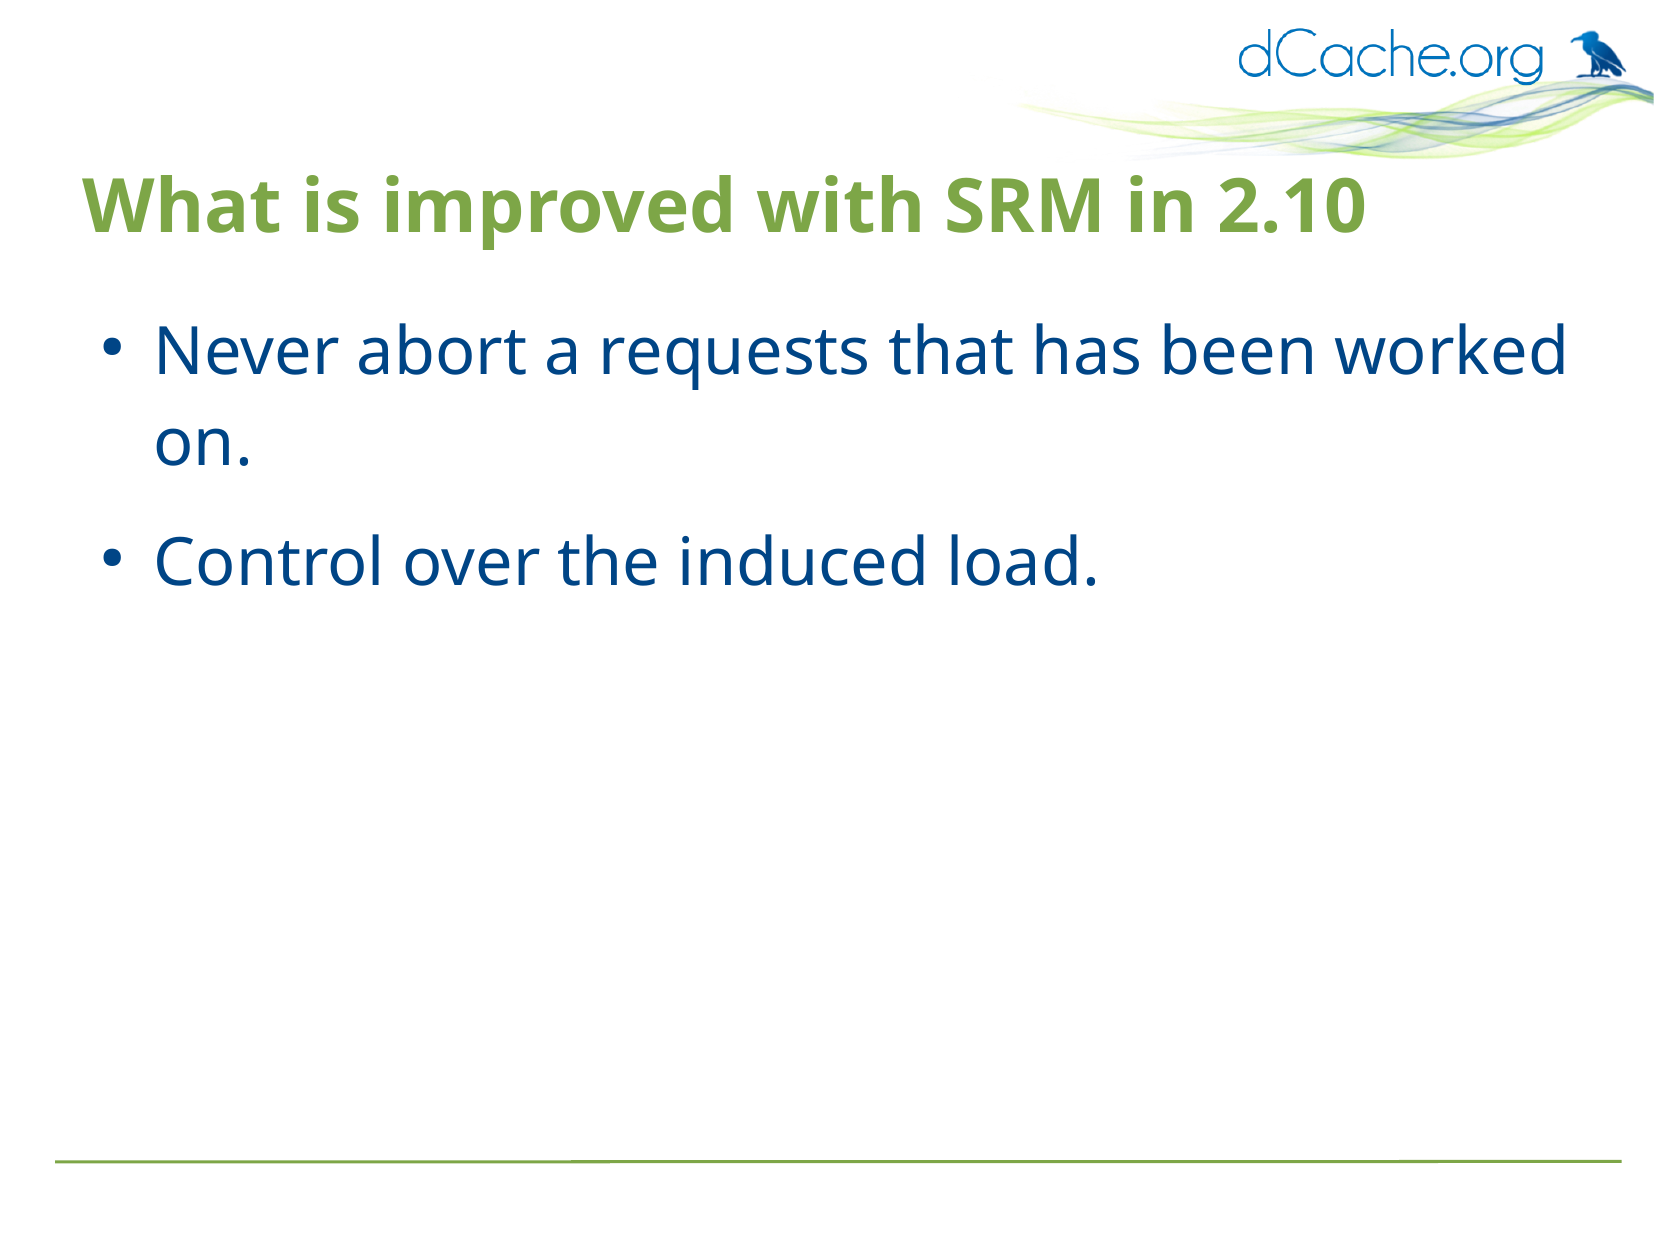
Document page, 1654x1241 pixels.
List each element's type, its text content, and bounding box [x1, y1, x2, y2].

list Never abort a requests that has been worked on. Control over the induced load. [82, 302, 1571, 1023]
picture [956, 16, 1654, 169]
title What is improved with SRM in 2.10 [82, 155, 1605, 252]
